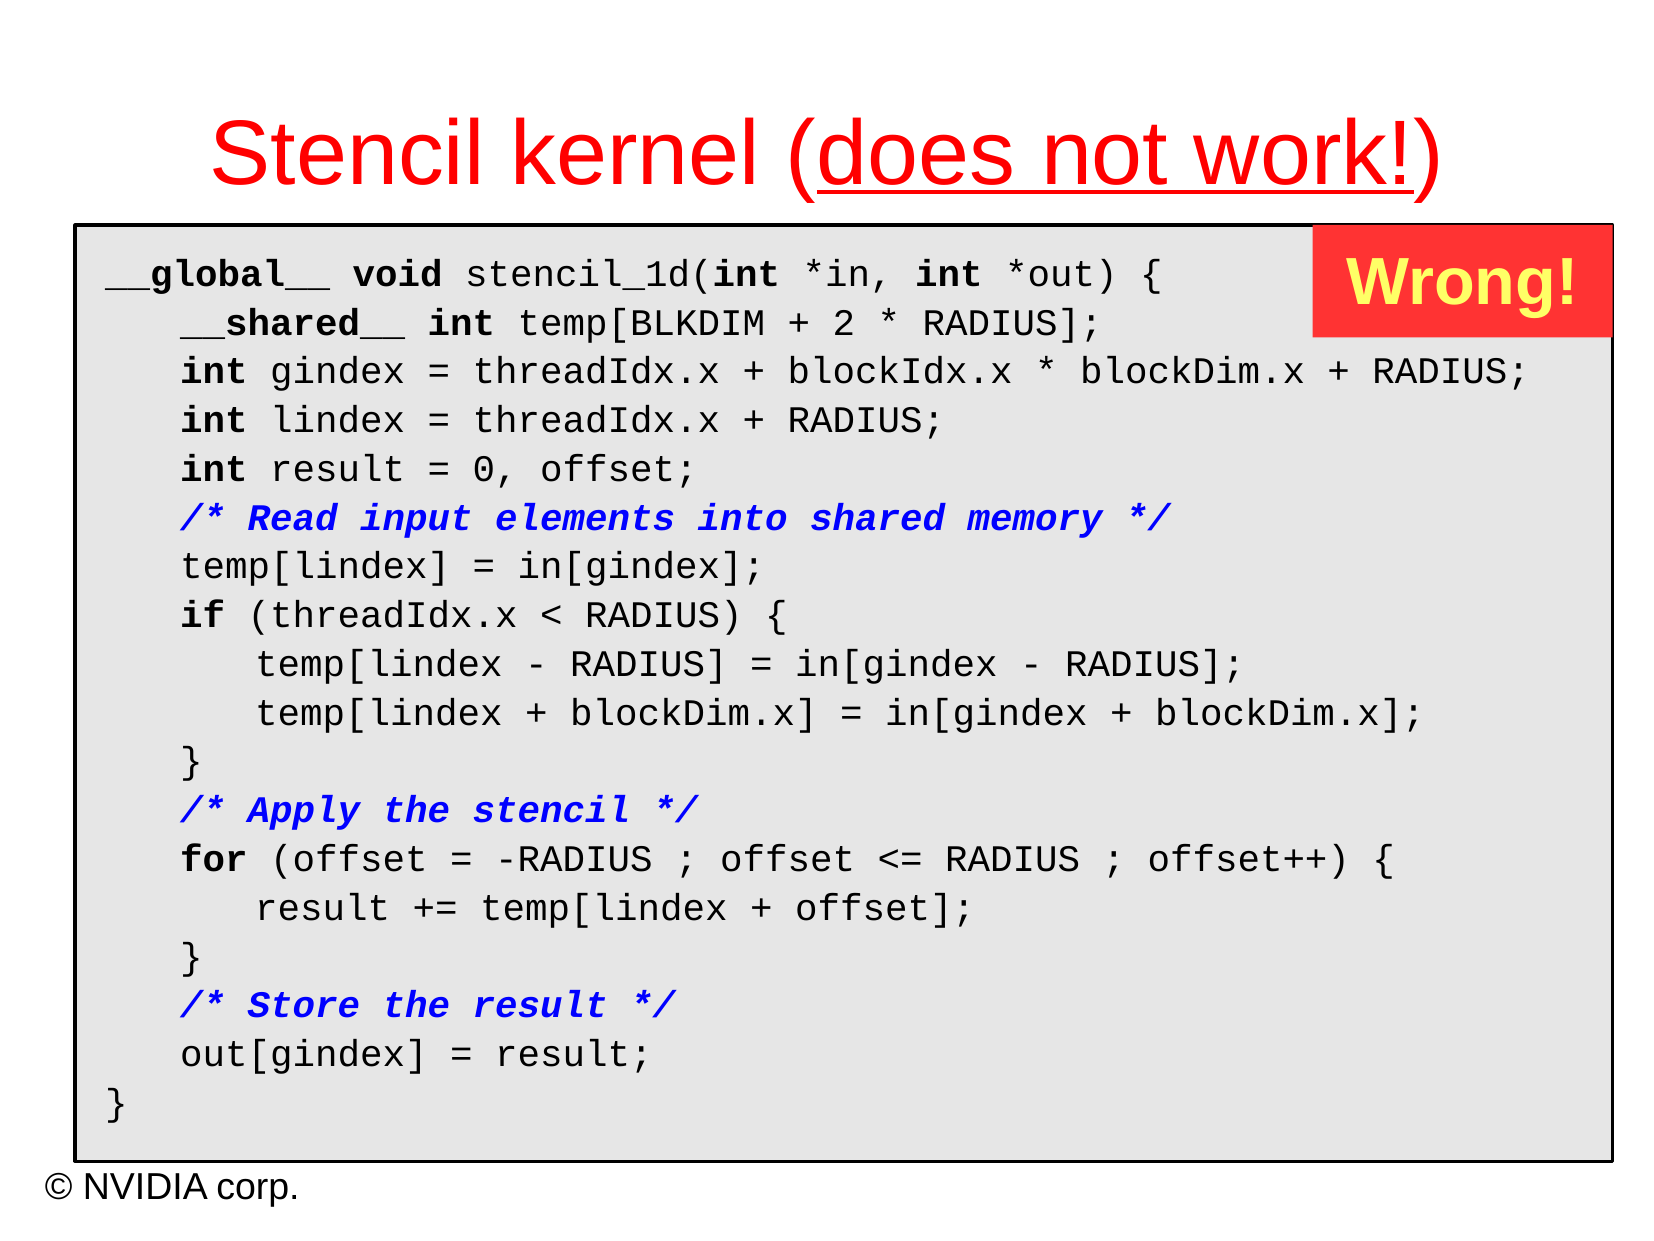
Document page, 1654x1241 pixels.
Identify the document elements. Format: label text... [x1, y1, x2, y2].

text_box Wrong! [1312, 224, 1613, 338]
text_box © NVIDIA corp. [30, 1158, 331, 1216]
title Stencil kernel (does not work!) [82, 49, 1571, 223]
text_box __global__ void stencil_1d(int *in, int *out) { __shared__ int temp[BLKDIM + 2 * RADIUS]; int gindex = threadIdx.x + blockIdx.x * blockDim.x + RADIUS; int lindex = threadIdx.x + RADIUS; int result = 0, offset; /* Read input elements into shared memory */ temp[lindex] = in[gindex]; if (threadIdx.x < RADIUS) { temp[lindex - RADIUS] = in[gindex - RADIUS]; temp[lindex + blockDim.x] = in[gindex + blockDim.x]; } /* Apply the stencil */ for (offset = -RADIUS ; offset <= RADIUS ; offset++) { result += temp[lindex + offset]; } /* Store the result */ out[gindex] = result; } [75, 225, 1613, 1162]
